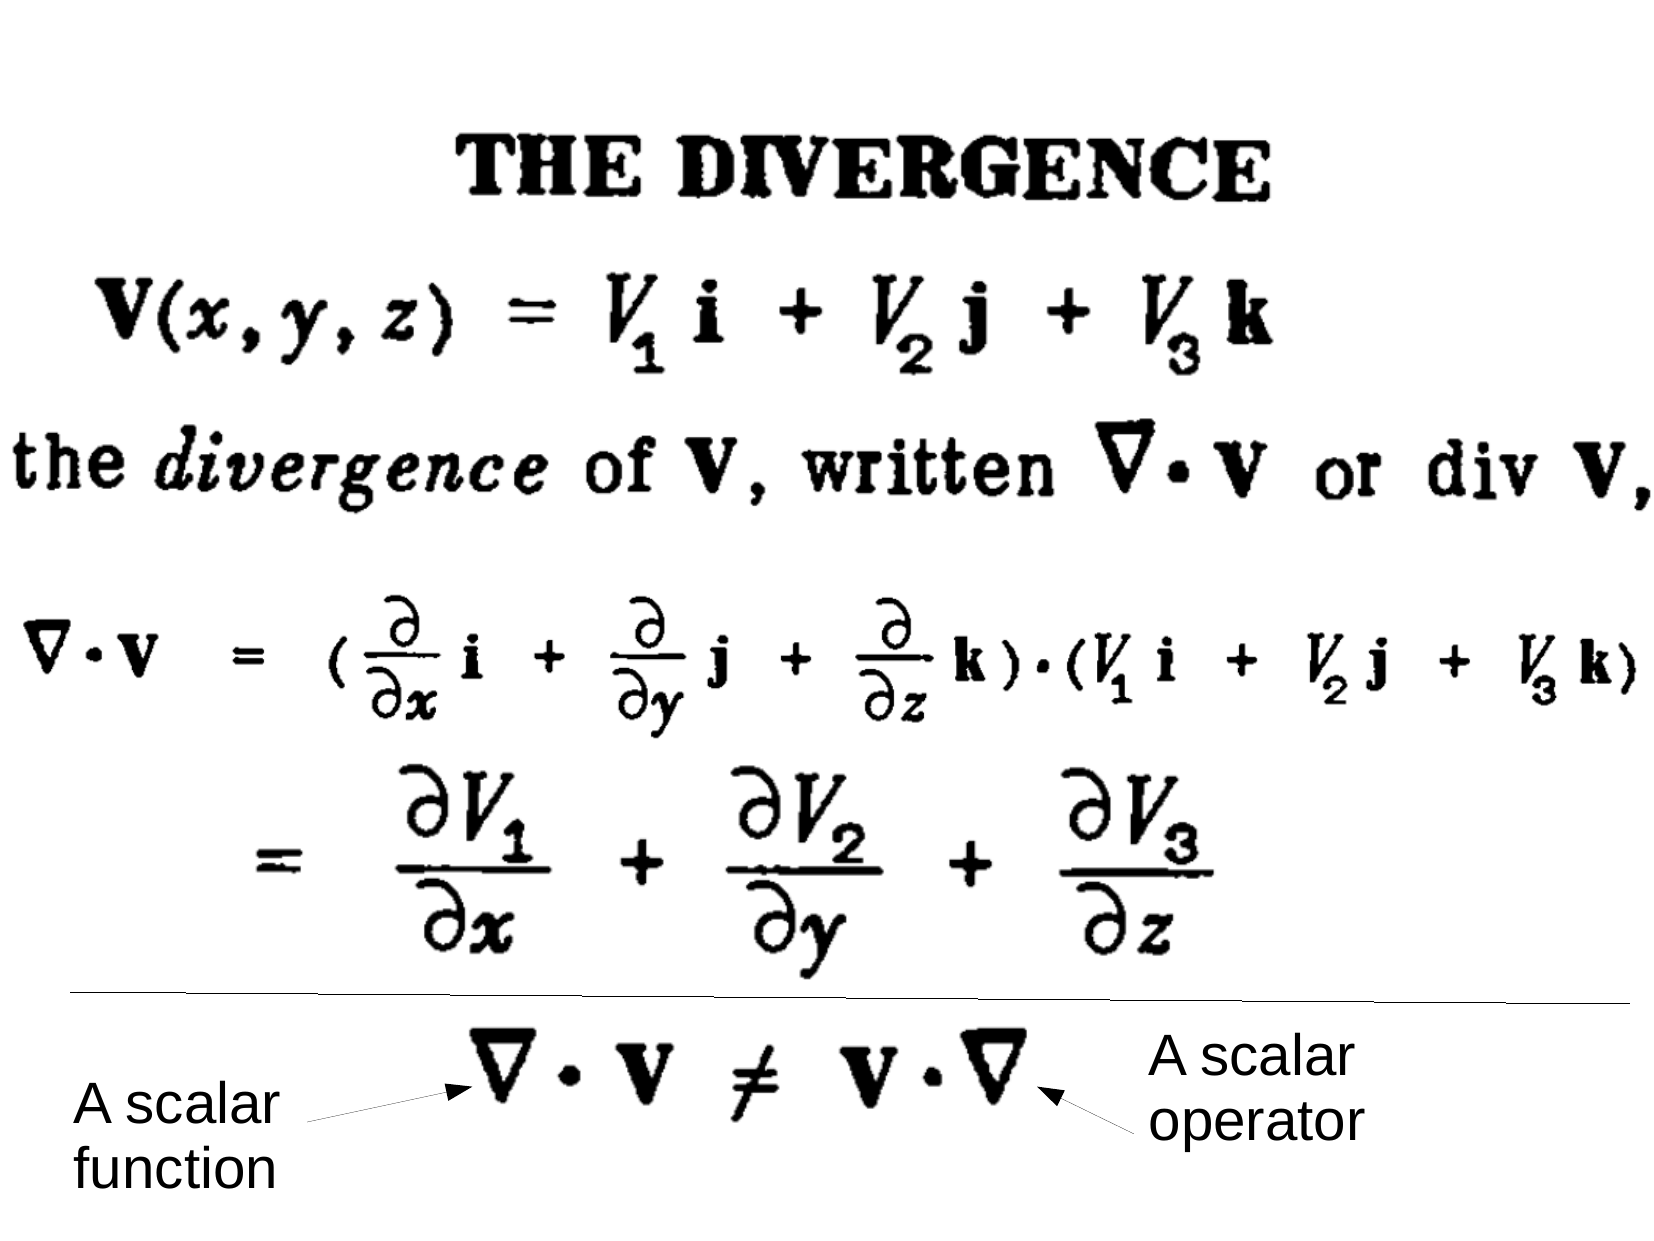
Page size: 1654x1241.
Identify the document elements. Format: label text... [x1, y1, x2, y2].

picture [226, 747, 1217, 1145]
picture [11, 413, 1654, 529]
picture [428, 106, 1276, 216]
text_box A scalar function [59, 1062, 426, 1208]
picture [0, 581, 1654, 745]
picture [70, 236, 1288, 390]
text_box A scalar operator [1133, 1015, 1501, 1161]
